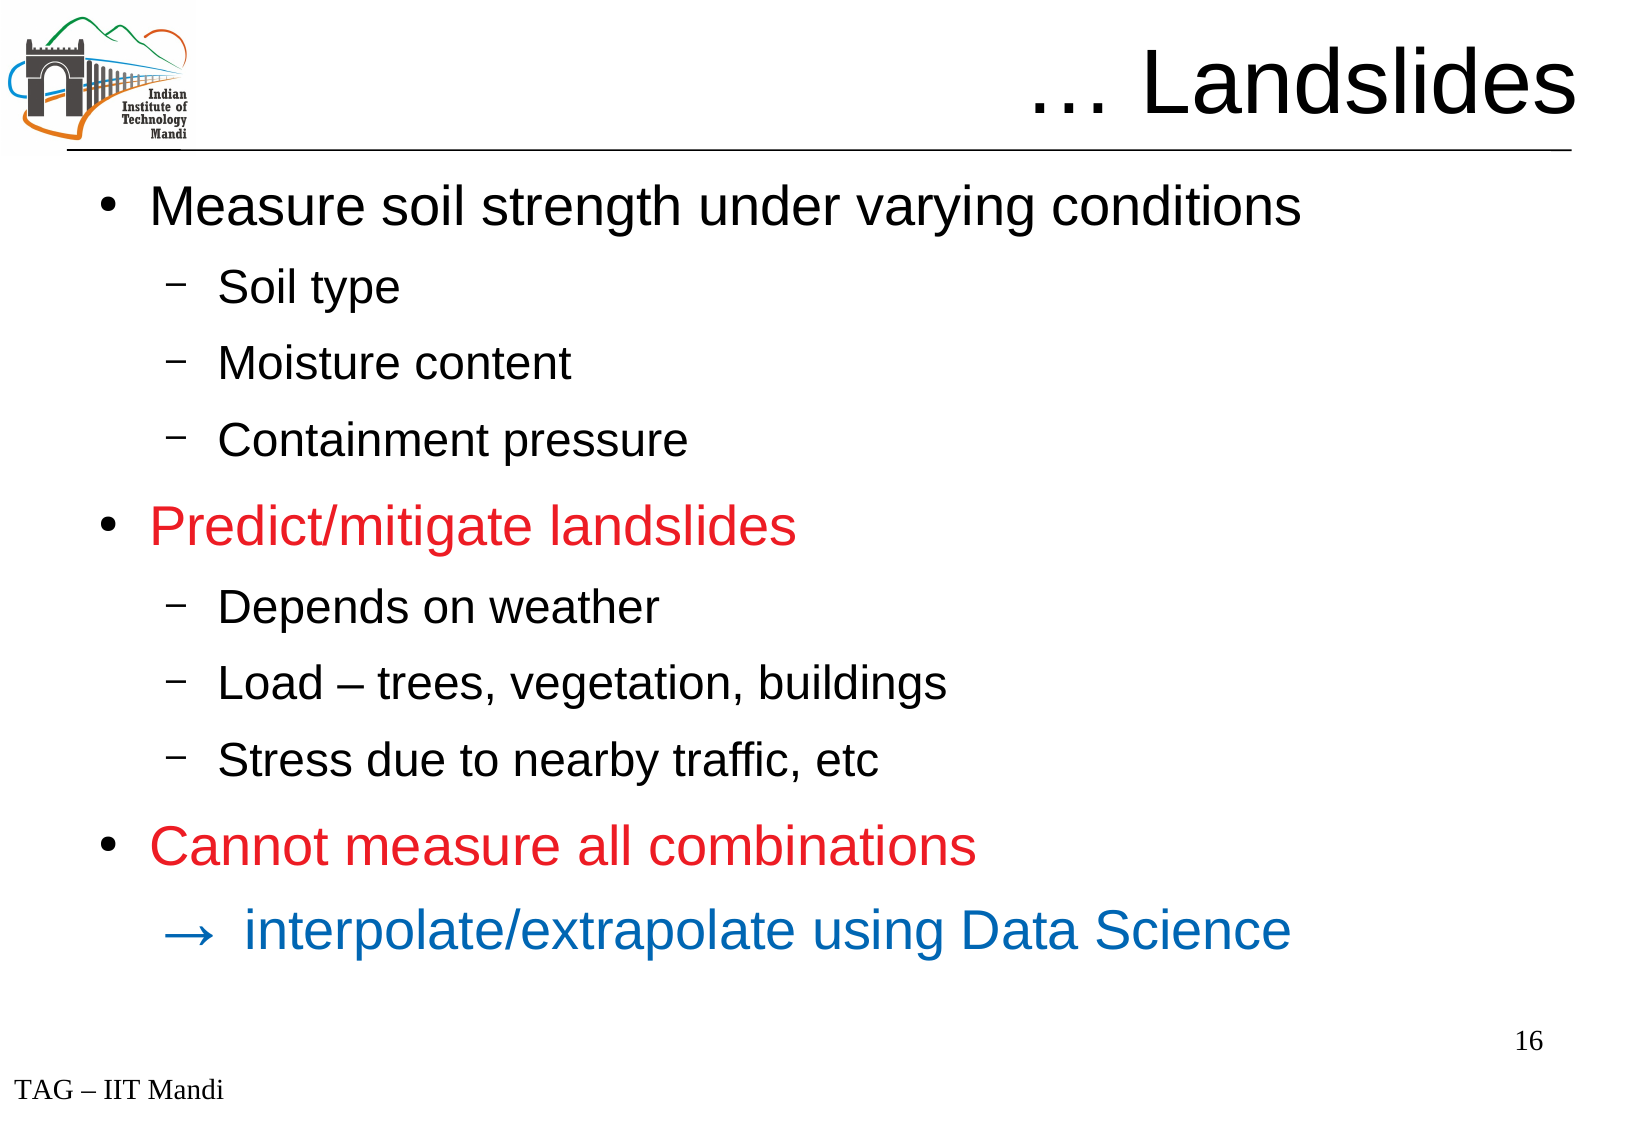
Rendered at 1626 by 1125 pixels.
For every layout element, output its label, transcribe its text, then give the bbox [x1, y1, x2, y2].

title … Landslides [259, 27, 1580, 136]
picture [1, 0, 196, 156]
list Measure soil strength under varying conditions Soil type Moisture content Containment pressure Predict/mitigate landslides Depends on weather Load – trees, vegetation, buildings Stress due to nearby traffic, etc Cannot measure all combinations → interpolate/extrapolate using Data Science [81, 174, 1544, 969]
